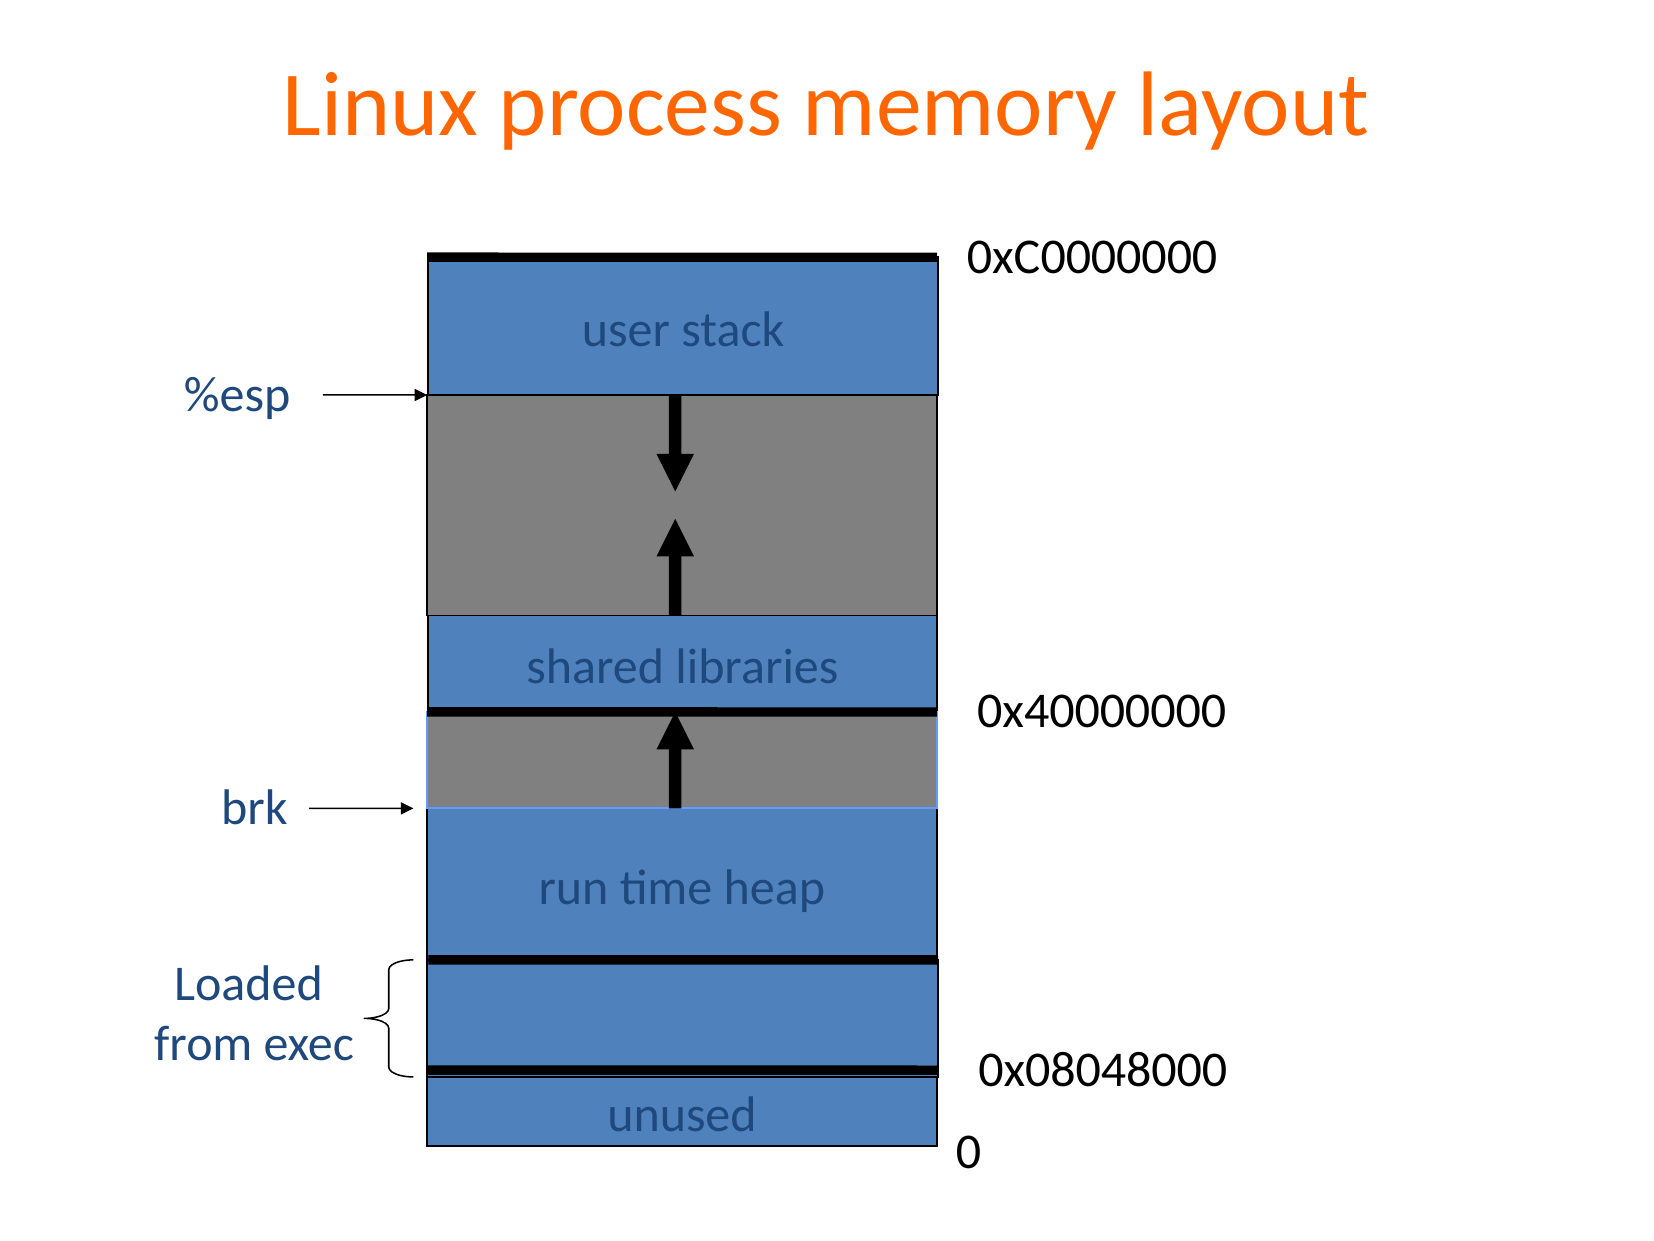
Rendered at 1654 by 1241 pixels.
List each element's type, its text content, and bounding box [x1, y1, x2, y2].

text_box shared libraries [428, 616, 937, 707]
text_box Loaded from exec [139, 943, 369, 1078]
text_box 0x40000000 [962, 670, 1241, 746]
text_box 0x08048000 [963, 1028, 1243, 1104]
title Linux process memory layout [82, 0, 1571, 203]
text_box [427, 394, 937, 616]
text_box 0xC0000000 [952, 215, 1233, 291]
text_box [427, 960, 939, 1077]
text_box %esp [169, 353, 306, 429]
text_box [679, 717, 937, 809]
text_box run time heap [427, 809, 937, 960]
text_box brk [206, 766, 303, 842]
text_box unused [427, 1077, 937, 1146]
text_box 0 [941, 1111, 997, 1187]
text_box [427, 717, 672, 809]
text_box user stack [428, 257, 939, 395]
